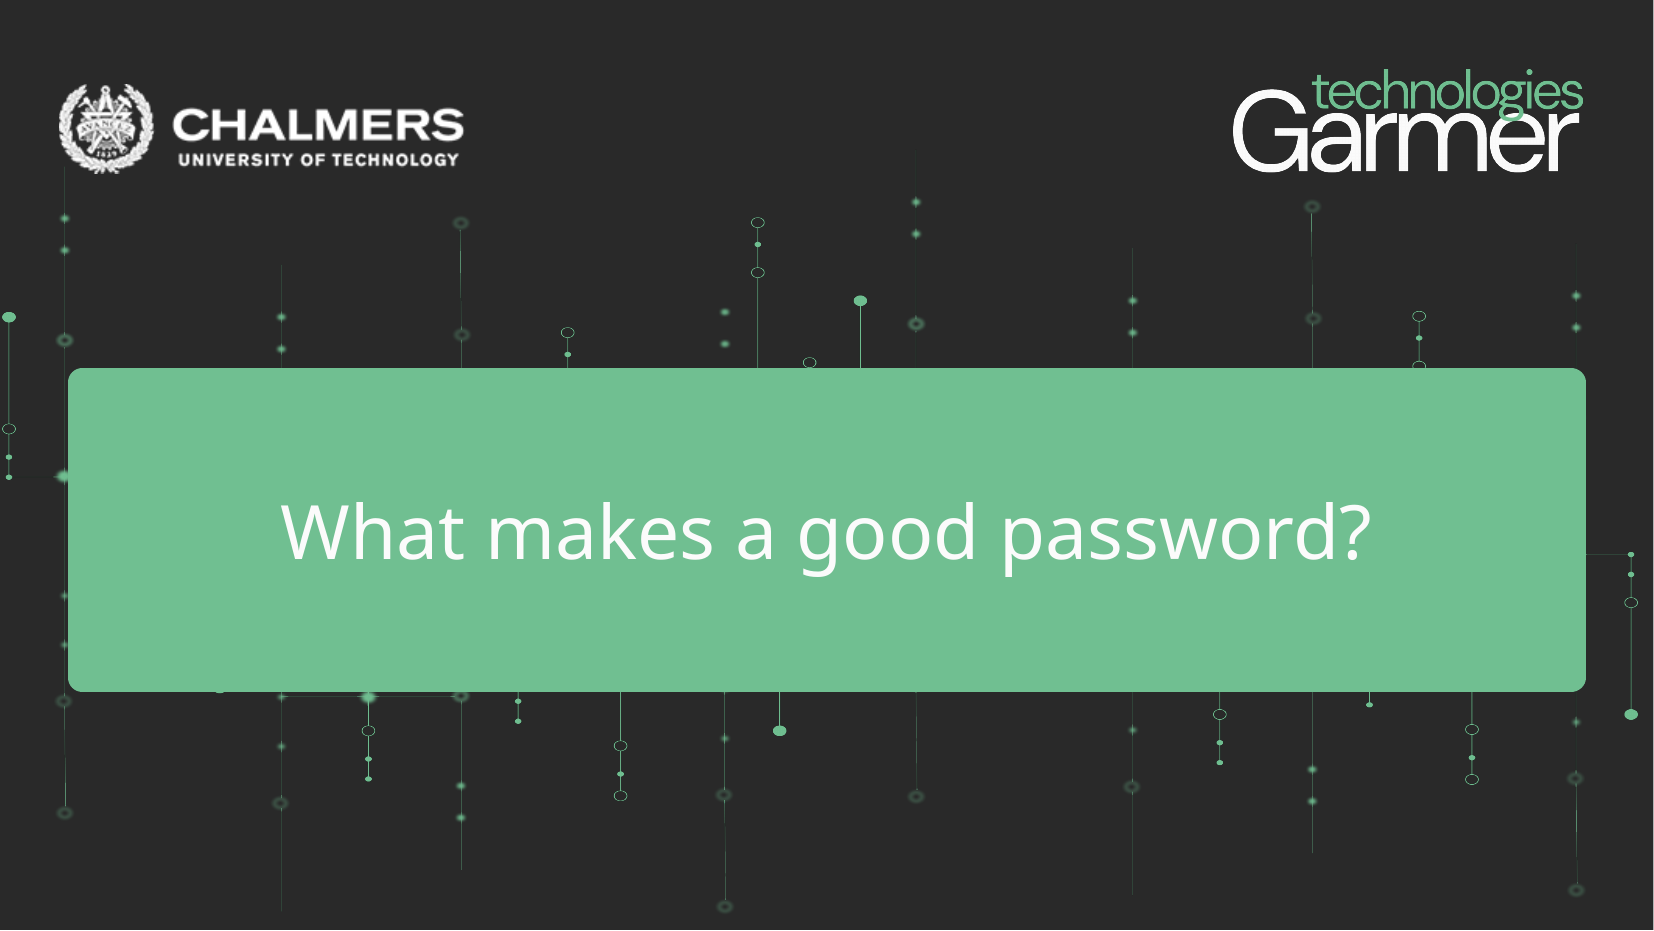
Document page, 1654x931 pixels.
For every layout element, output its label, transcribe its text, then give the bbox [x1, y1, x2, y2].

title What makes a good password? [82, 382, 1571, 678]
picture [0, 0, 1654, 928]
